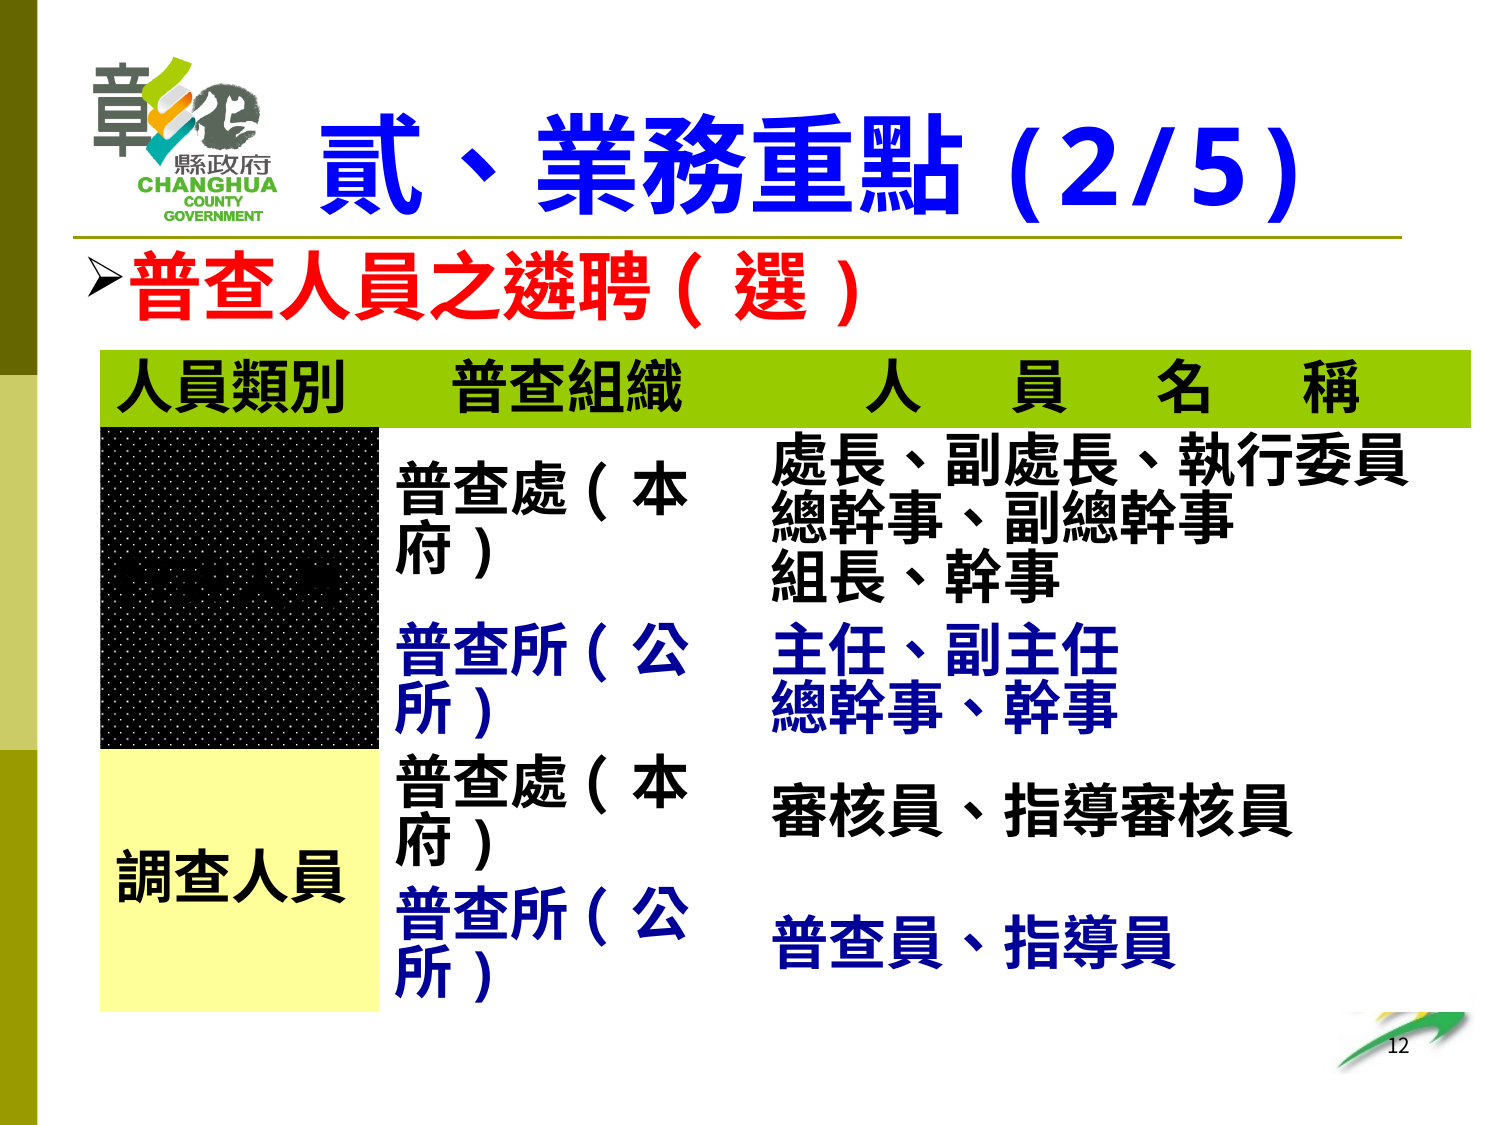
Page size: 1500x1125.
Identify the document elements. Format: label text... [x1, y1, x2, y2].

table_cell 調查人員 [100, 749, 379, 1012]
table_cell 主任、副主任 總幹事、幹事 [755, 617, 1471, 749]
title 貳、業務重點(2/5) [301, 90, 1436, 224]
text_box <編號> [1074, 1025, 1426, 1101]
table_cell 行政人員 [100, 428, 379, 749]
picture [1323, 934, 1477, 1074]
table_cell 普查處(本府) [379, 428, 755, 617]
table_cell 審核員、指導審核員 [755, 749, 1471, 881]
list 普查人員之遴聘(選) [53, 231, 1471, 1024]
table_header 人 員 名 稱 [755, 350, 1471, 428]
table_cell 普查所(公所) [379, 881, 755, 1012]
table_cell 處長、副處長、執行委員 總幹事、副總幹事 組長、幹事 [755, 428, 1471, 617]
table_header 人員類別 [100, 350, 379, 428]
table_cell 普查處(本府) [379, 749, 755, 881]
picture [57, 42, 313, 231]
table_cell 普查員、指導員 [755, 881, 1471, 1012]
table_cell 普查所(公所) [379, 617, 755, 749]
table_header 普查組織 [379, 350, 755, 428]
